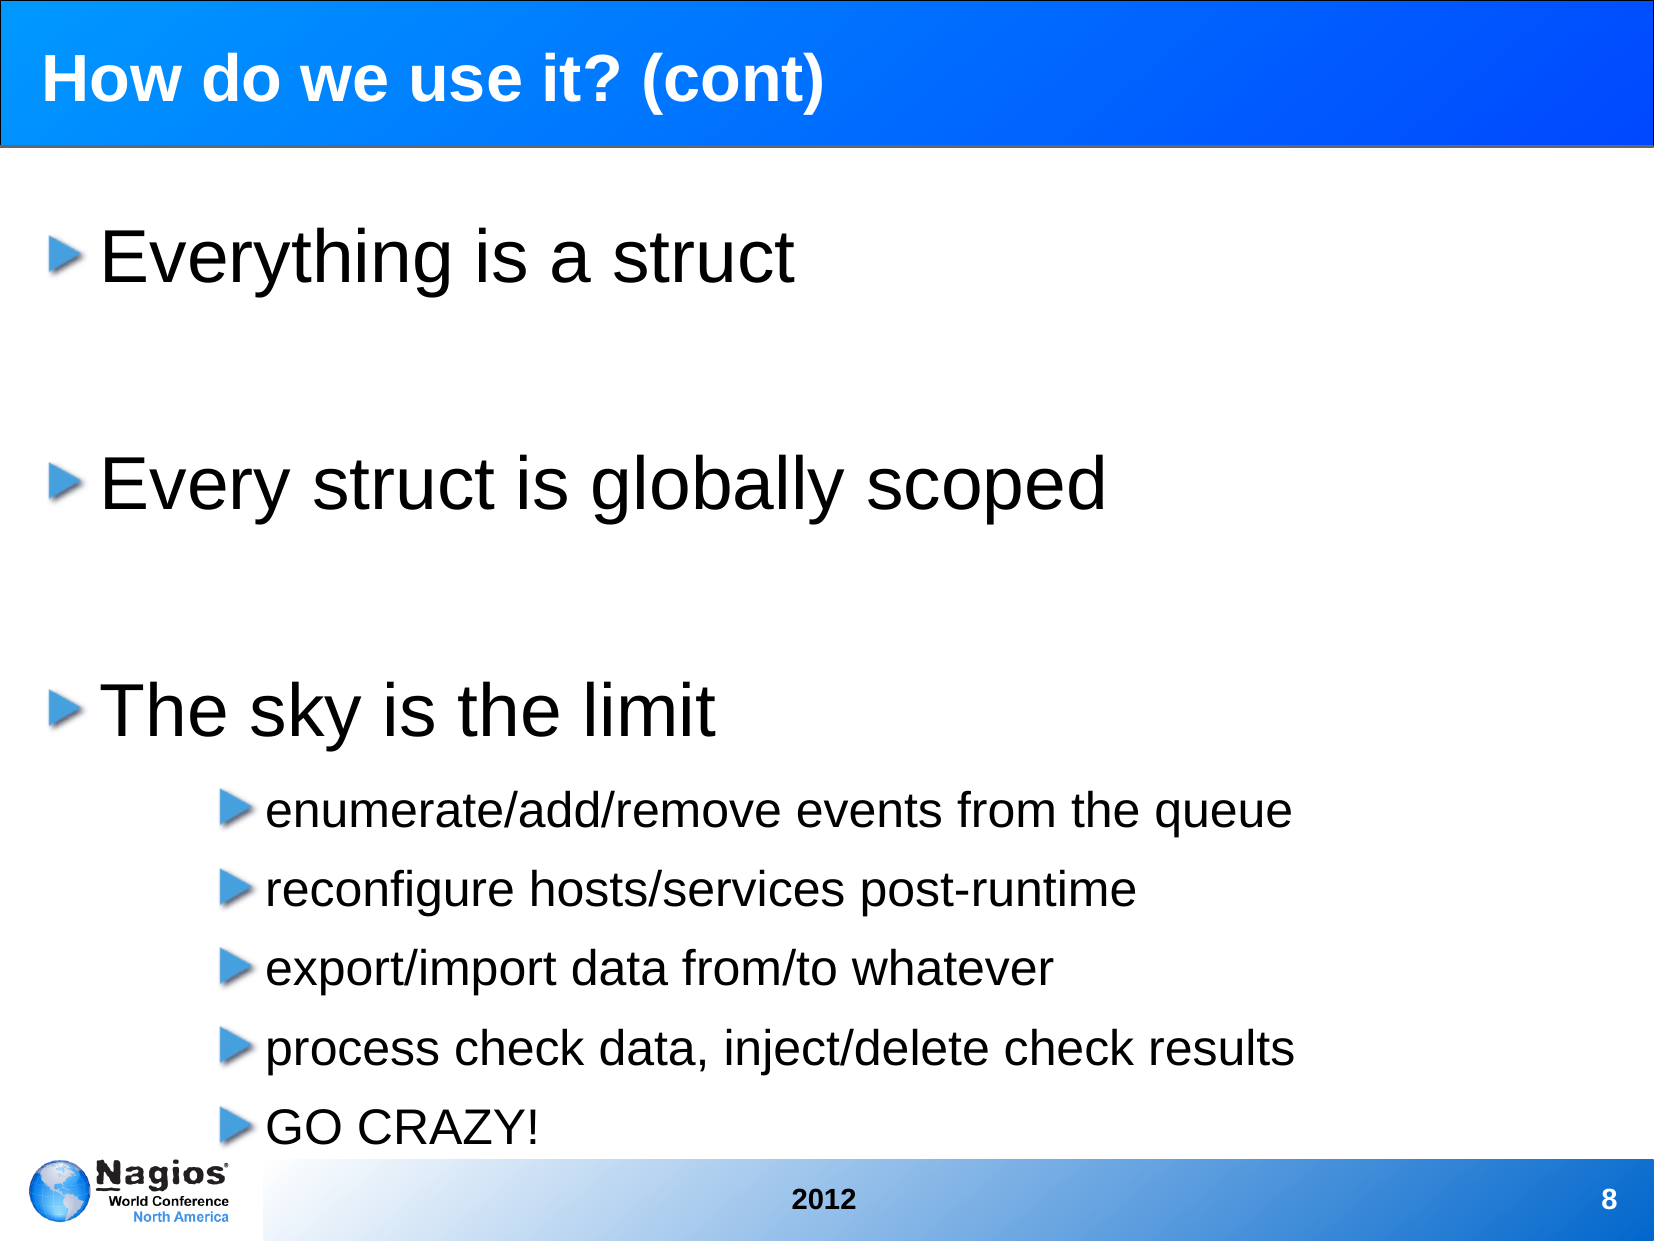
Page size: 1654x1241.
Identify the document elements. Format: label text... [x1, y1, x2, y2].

title How do we use it? (cont) [41, 29, 1248, 127]
list Everything is a struct Every struct is globally scoped The sky is the limit enumerate/add/remove events from the queue reconfigure hosts/services post-runtime export/import data from/to whatever process check data, inject/delete check results GO CRAZY! [28, 214, 1654, 1241]
